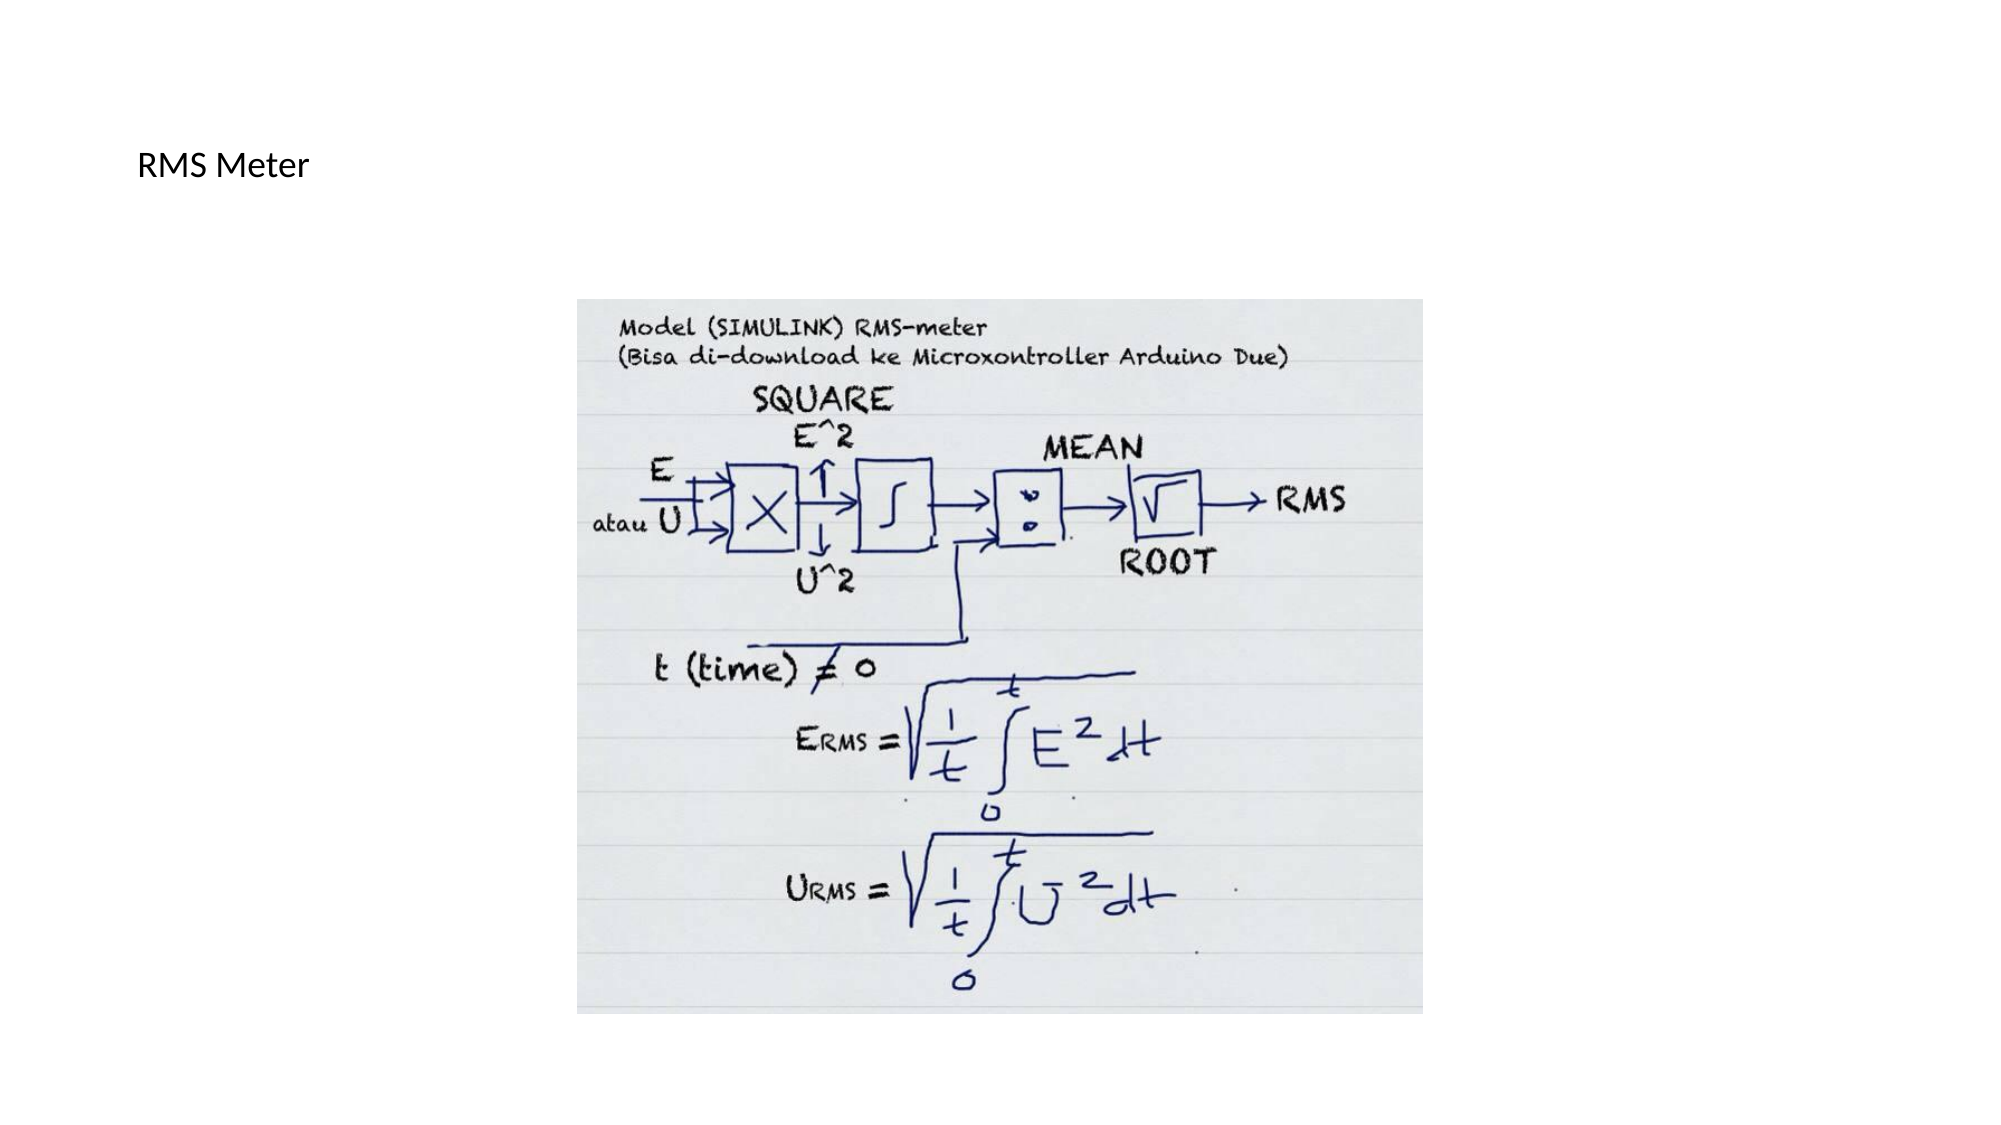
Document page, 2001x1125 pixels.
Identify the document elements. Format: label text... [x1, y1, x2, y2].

title RMS Meter [137, 59, 1863, 278]
picture [577, 299, 1423, 1014]
